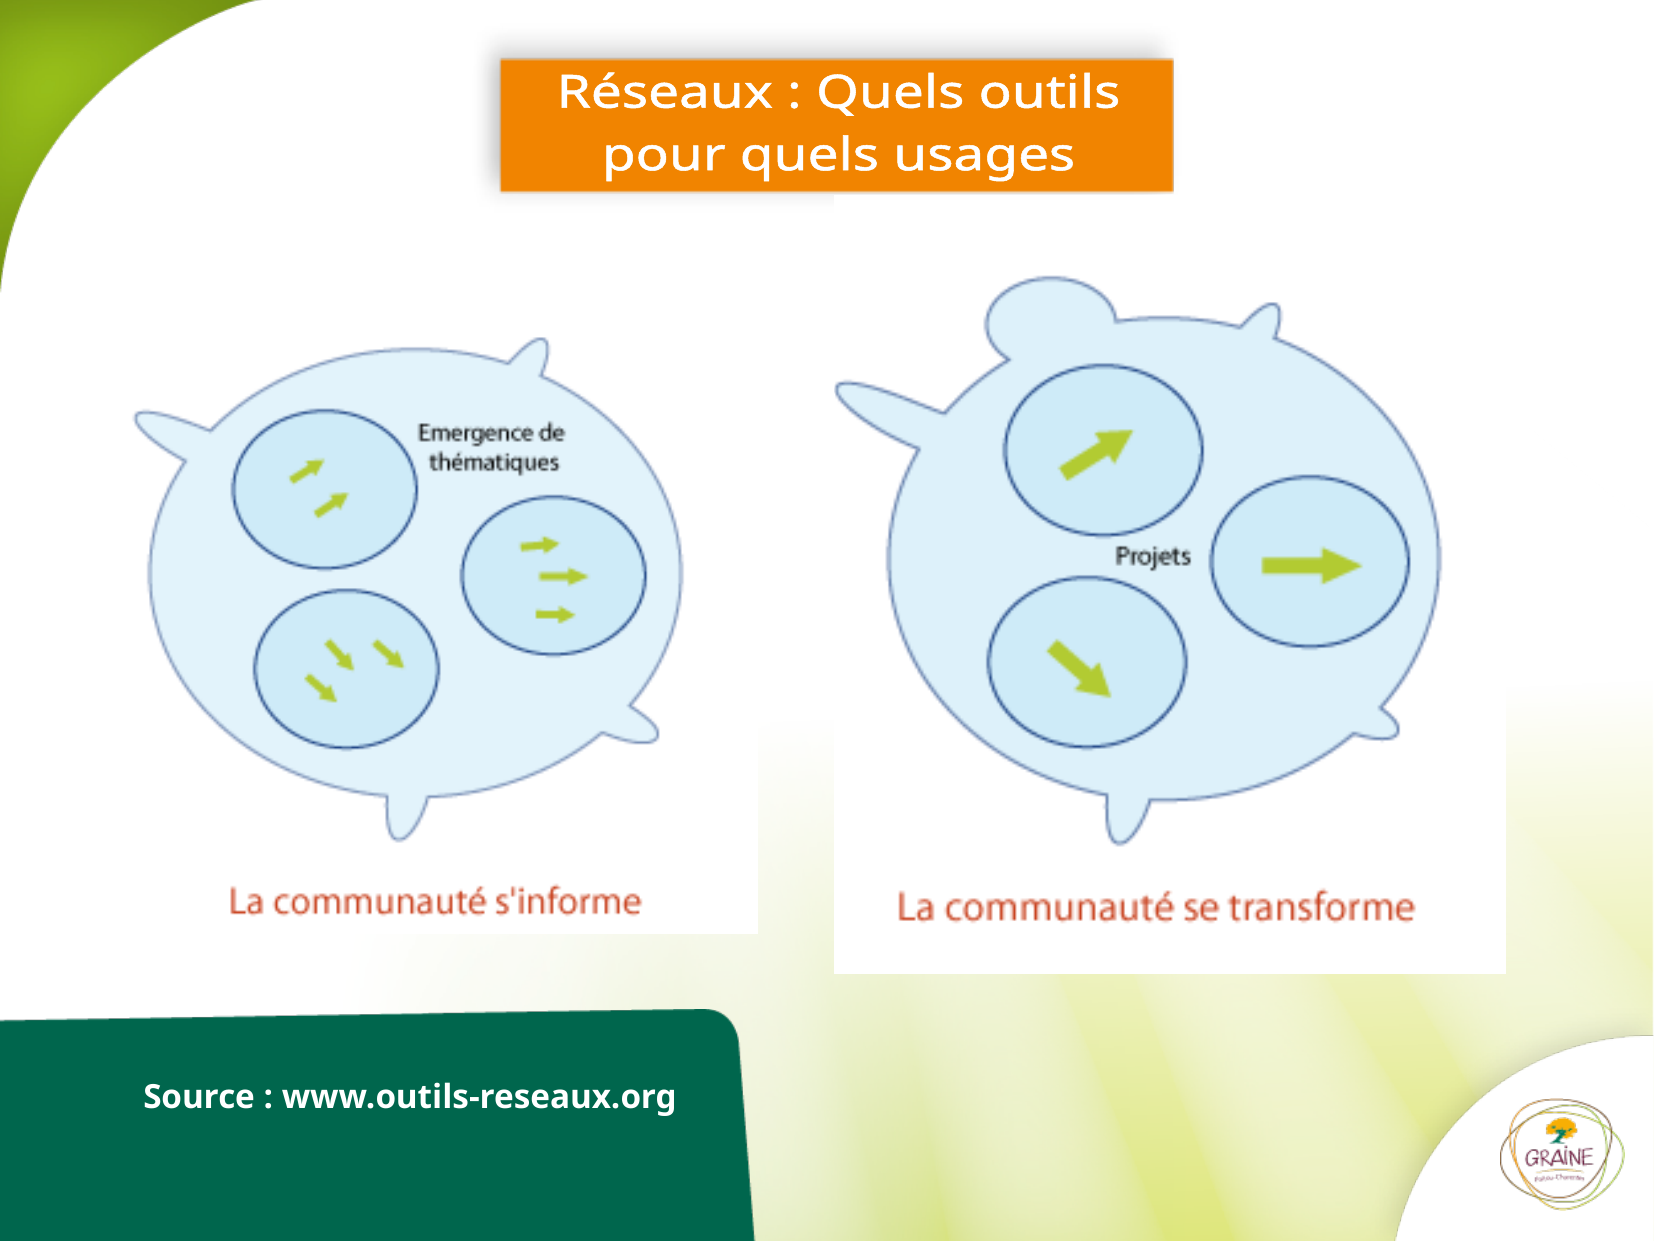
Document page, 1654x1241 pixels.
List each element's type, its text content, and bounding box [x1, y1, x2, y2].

list Source : www.outils-reseaux.org [0, 1003, 709, 1241]
picture [0, 0, 263, 300]
picture [0, 23, 1654, 1241]
title Réseaux : Quels outils pour quels usages [501, 47, 1176, 196]
